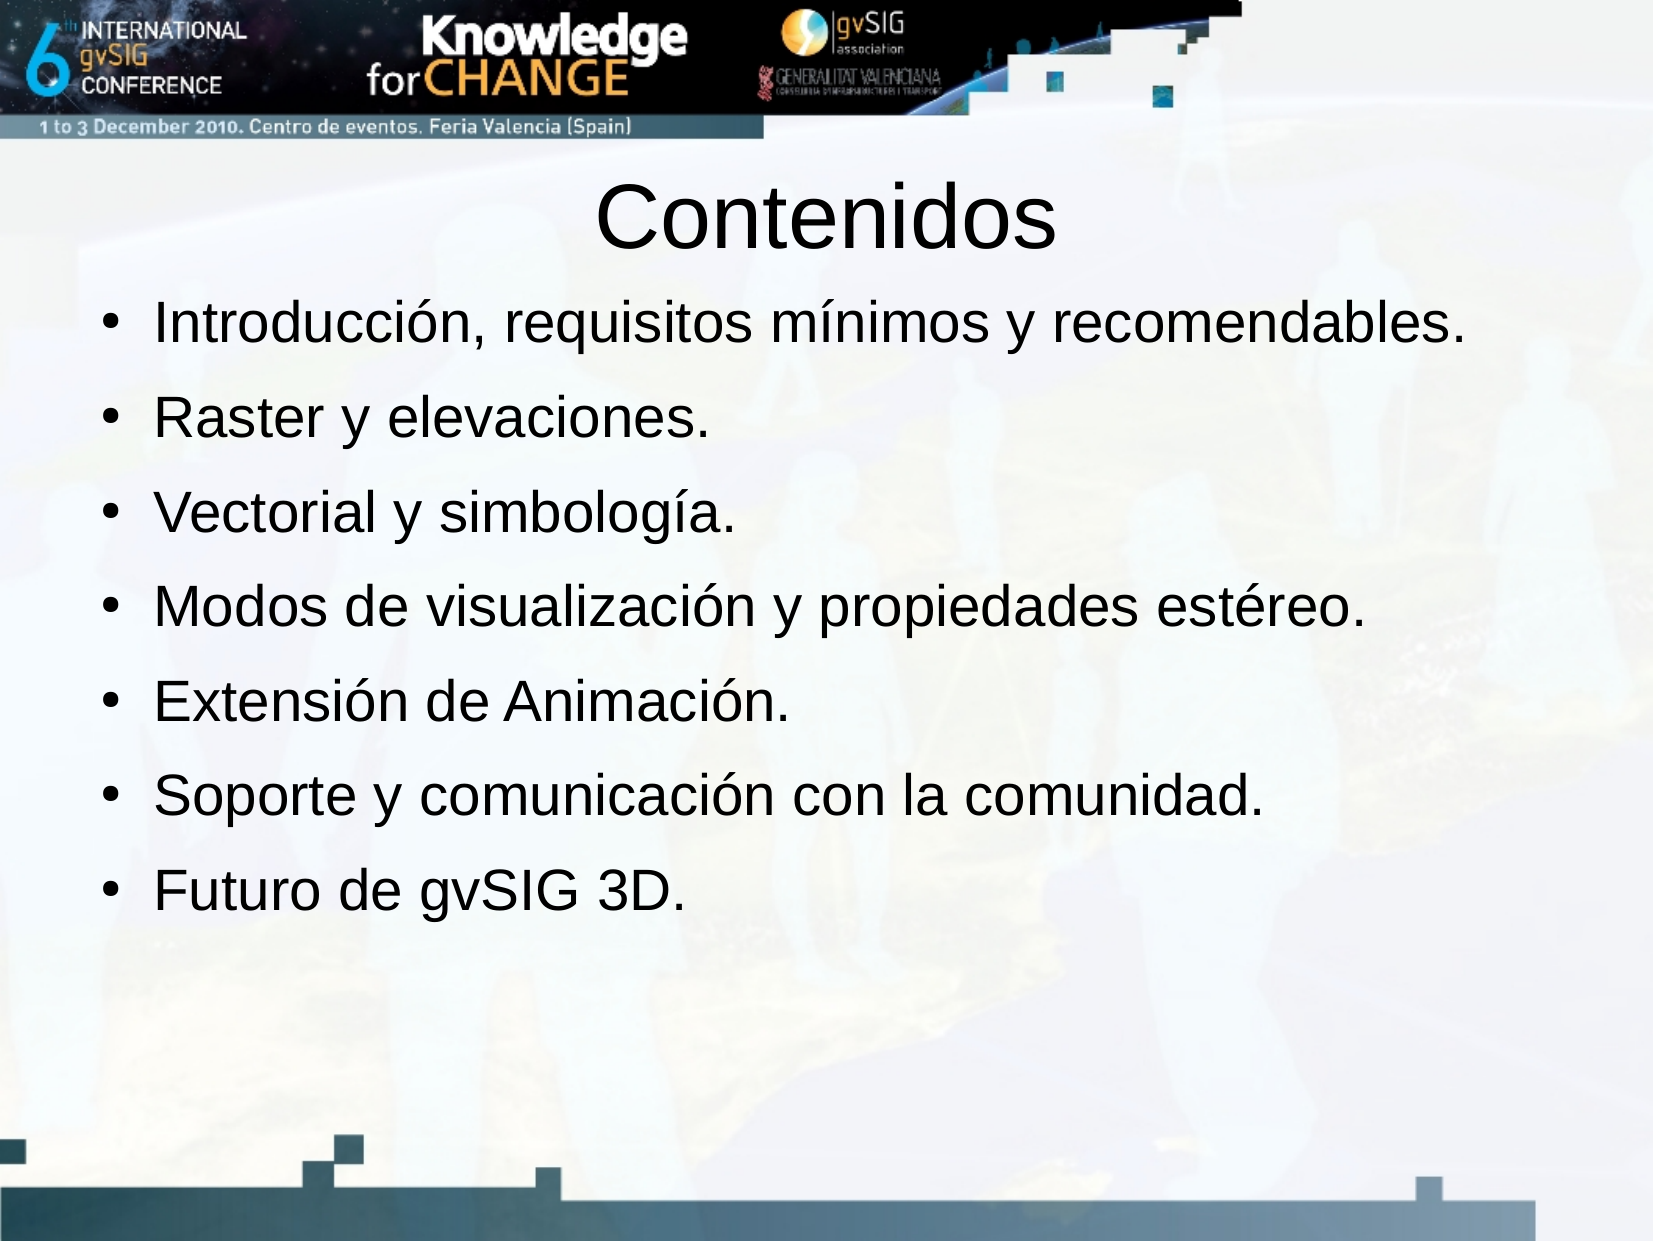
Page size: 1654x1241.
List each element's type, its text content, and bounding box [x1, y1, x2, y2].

title Contenidos [82, 165, 1571, 269]
picture [0, 0, 1653, 1241]
list Introducción, requisitos mínimos y recomendables. Raster y elevaciones. Vectorial y simbología. Modos de visualización y propiedades estéreo. Extensión de Animación. Soporte y comunicación con la comunidad. Futuro de gvSIG 3D. [82, 290, 1571, 1109]
